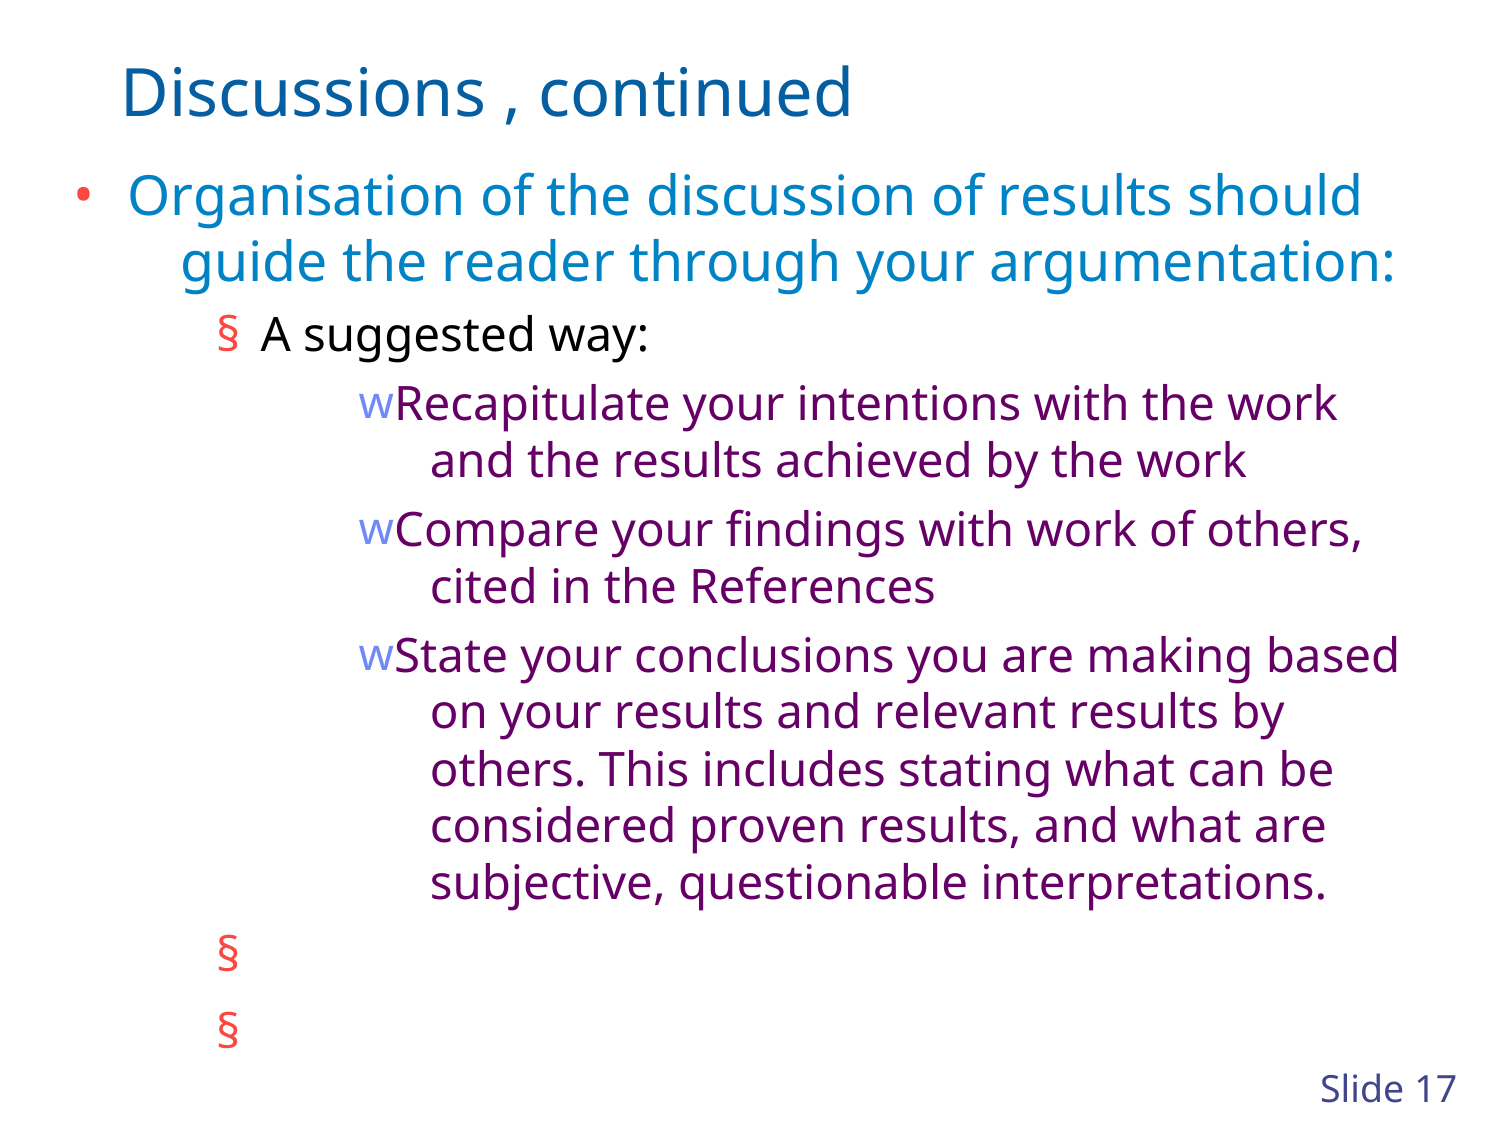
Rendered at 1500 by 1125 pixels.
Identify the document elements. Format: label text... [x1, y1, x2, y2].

list Organisation of the discussion of results should guide the reader through your argumentation: A suggested way: Recapitulate your intentions with the work and the results achieved by the work Compare your findings with work of others, cited in the References State your conclusions you are making based on your results and relevant results by others. This includes stating what can be considered proven results, and what are subjective, questionable interpretations. [58, 152, 1442, 929]
title Discussions , continued [105, 23, 1413, 138]
